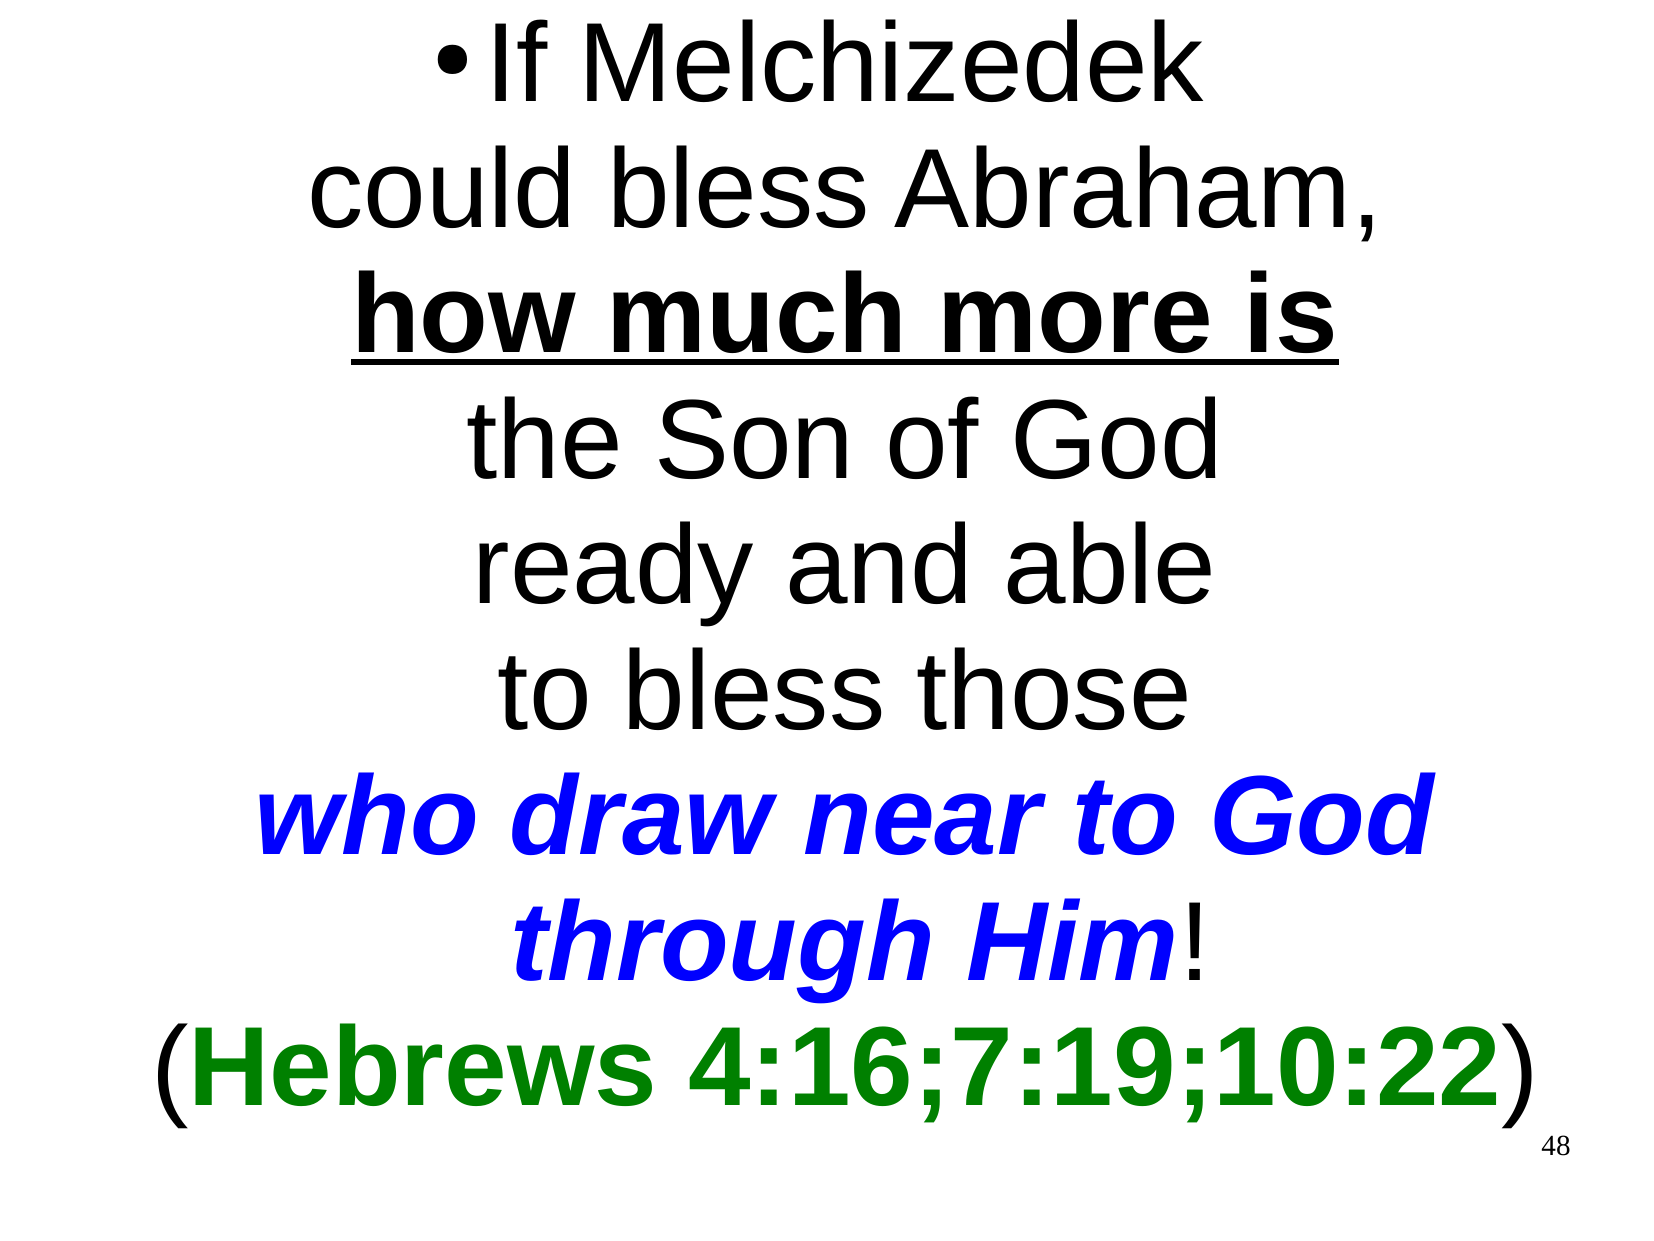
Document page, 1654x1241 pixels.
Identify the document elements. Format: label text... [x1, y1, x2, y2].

list If Melchizedek could bless Abraham, how much more is the Son of God ready and able to bless those who draw near to God through Him! (Hebrews 4:16;7:19;10:22) [37, 0, 1613, 1241]
